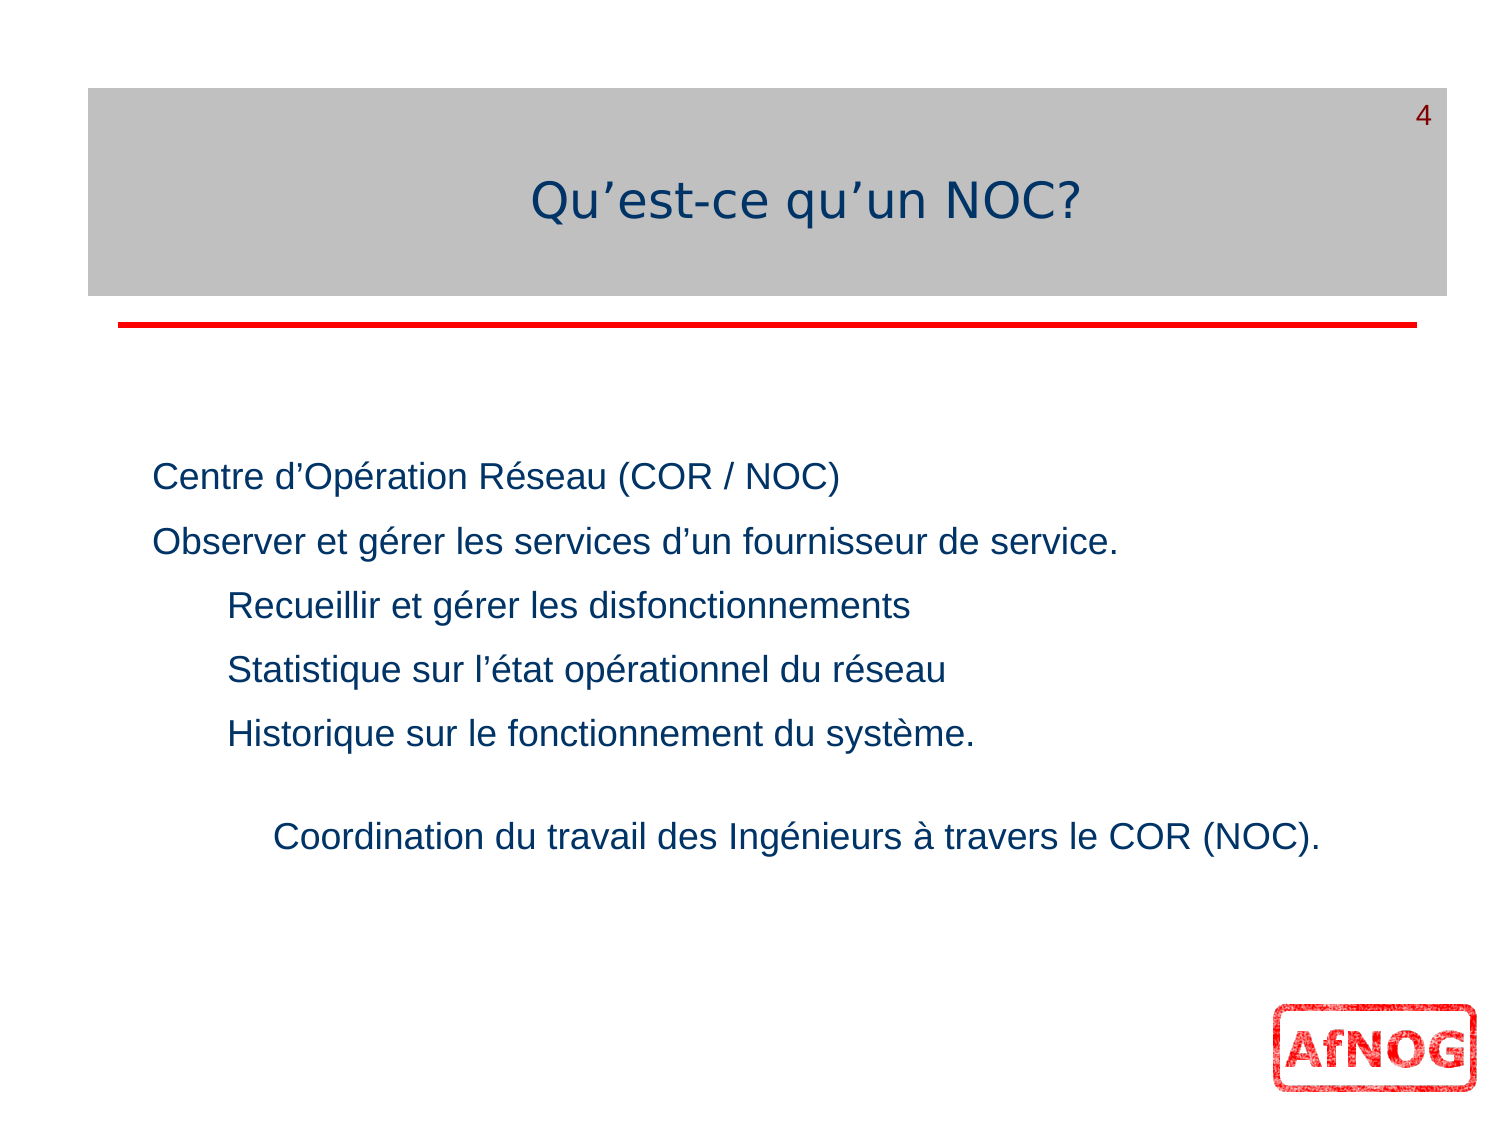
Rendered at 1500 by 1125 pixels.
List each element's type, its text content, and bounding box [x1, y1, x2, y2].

list Centre d’Opération Réseau (COR / NOC) Observer et gérer les services d’un fournisseur de service. Recueillir et gérer les disfonctionnements Statistique sur l’état opérationnel du réseau Historique sur le fonctionnement du système. Coordination du travail des Ingénieurs à travers le COR (NOC). [137, 437, 1444, 957]
picture [1273, 1003, 1477, 1092]
title Qu’est-ce qu’un NOC? [225, 99, 1437, 289]
